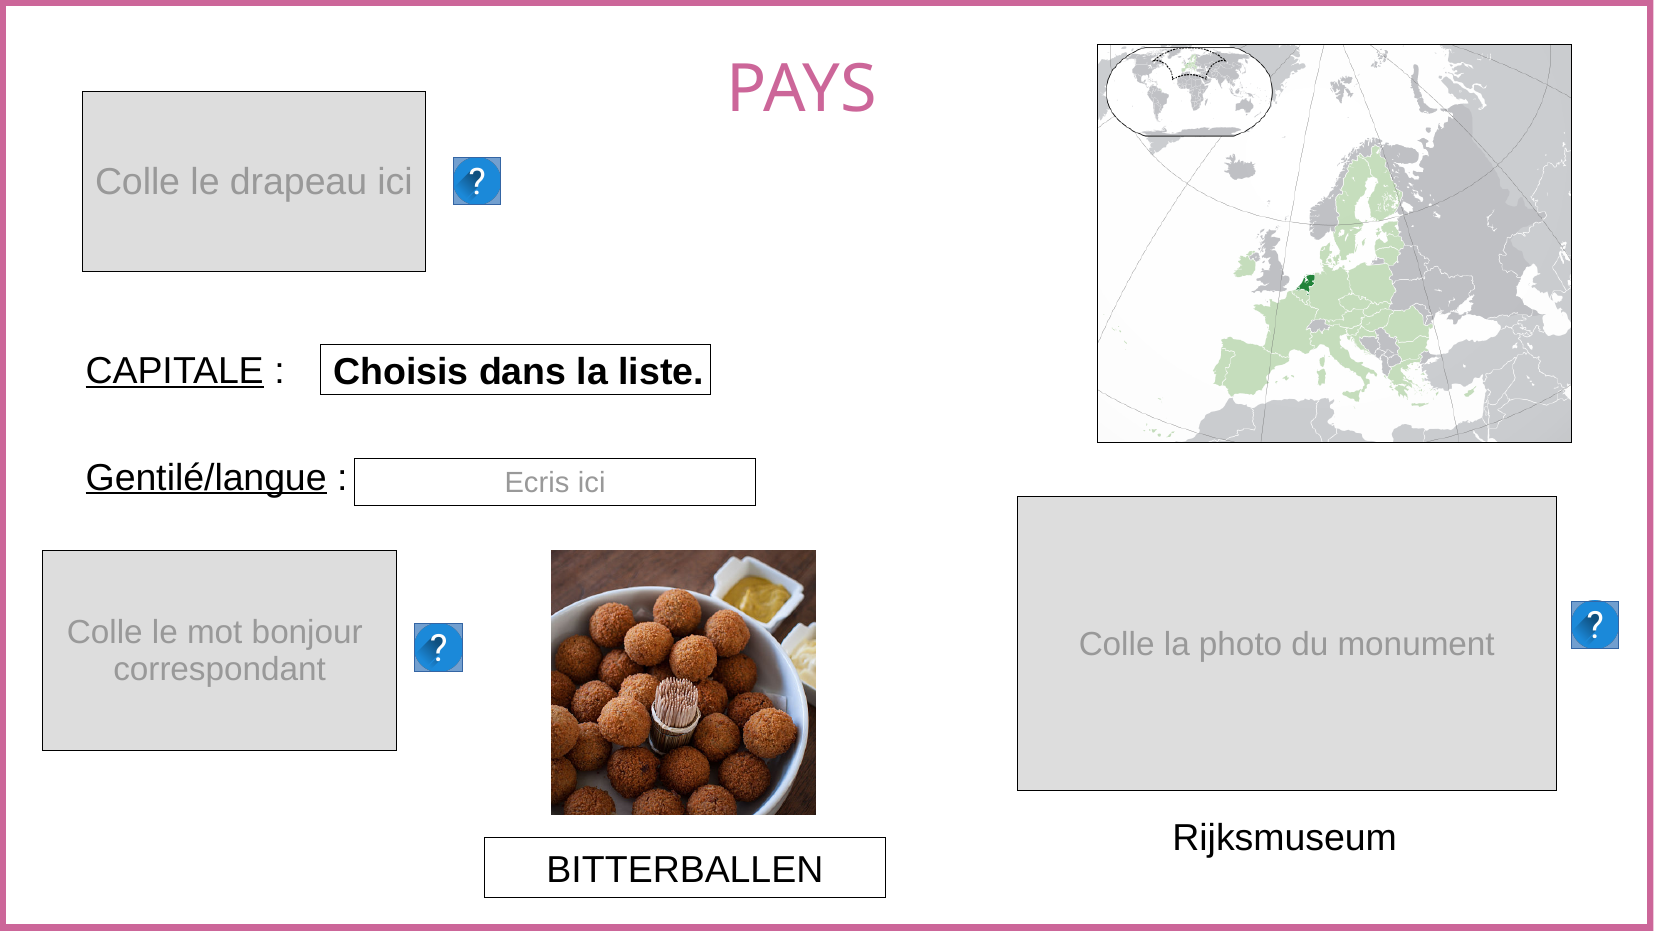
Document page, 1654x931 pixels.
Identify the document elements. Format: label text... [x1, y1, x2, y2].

picture [414, 623, 463, 672]
text_box Colle le mot bonjour correspondant [42, 550, 397, 751]
text_box Gentilé/langue : [70, 448, 367, 506]
text_box CAPITALE : [70, 342, 308, 400]
text_box BITTERBALLEN [484, 837, 886, 898]
text_box Colle la photo du monument [1017, 496, 1557, 791]
text_box Rijksmuseum [1157, 808, 1433, 866]
text_box PAYS [712, 32, 902, 126]
text_box Ecris ici [367, 458, 756, 506]
picture [453, 157, 501, 205]
picture [1571, 600, 1619, 649]
picture [1097, 44, 1572, 443]
text_box Colle le drapeau ici [82, 91, 426, 272]
picture [551, 550, 816, 815]
